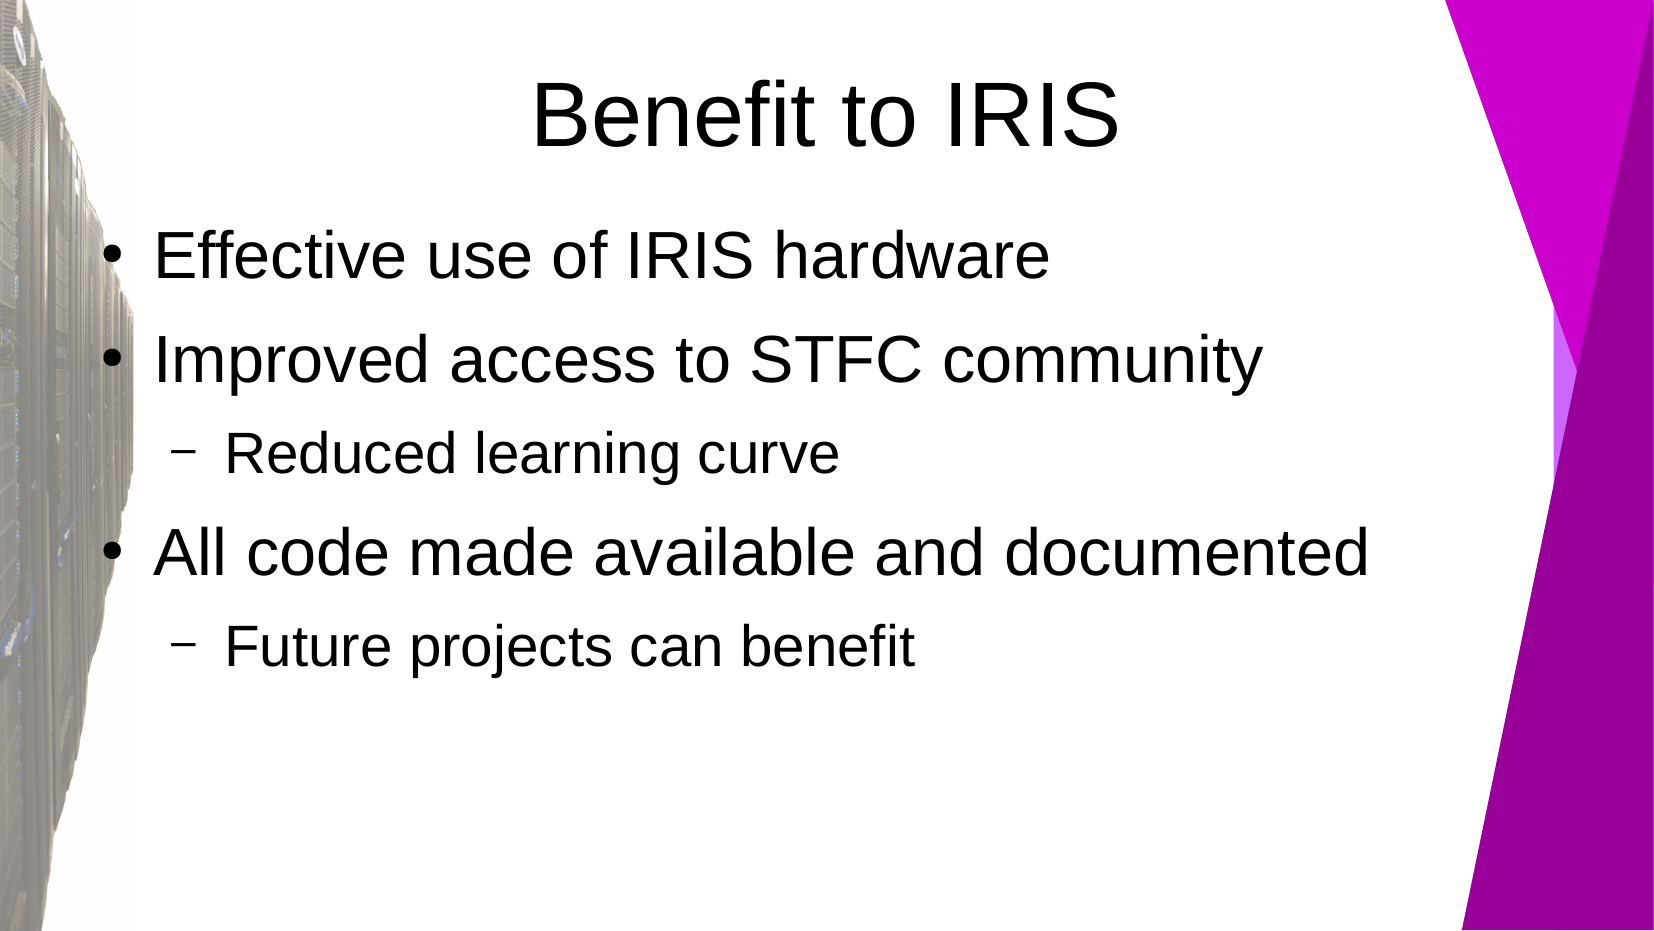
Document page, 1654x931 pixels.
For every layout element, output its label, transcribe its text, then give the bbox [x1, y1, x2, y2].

list Effective use of IRIS hardware Improved access to STFC community Reduced learning curve All code made available and documented Future projects can benefit [82, 217, 1571, 758]
title Benefit to IRIS [82, 37, 1571, 193]
picture [0, 0, 137, 931]
